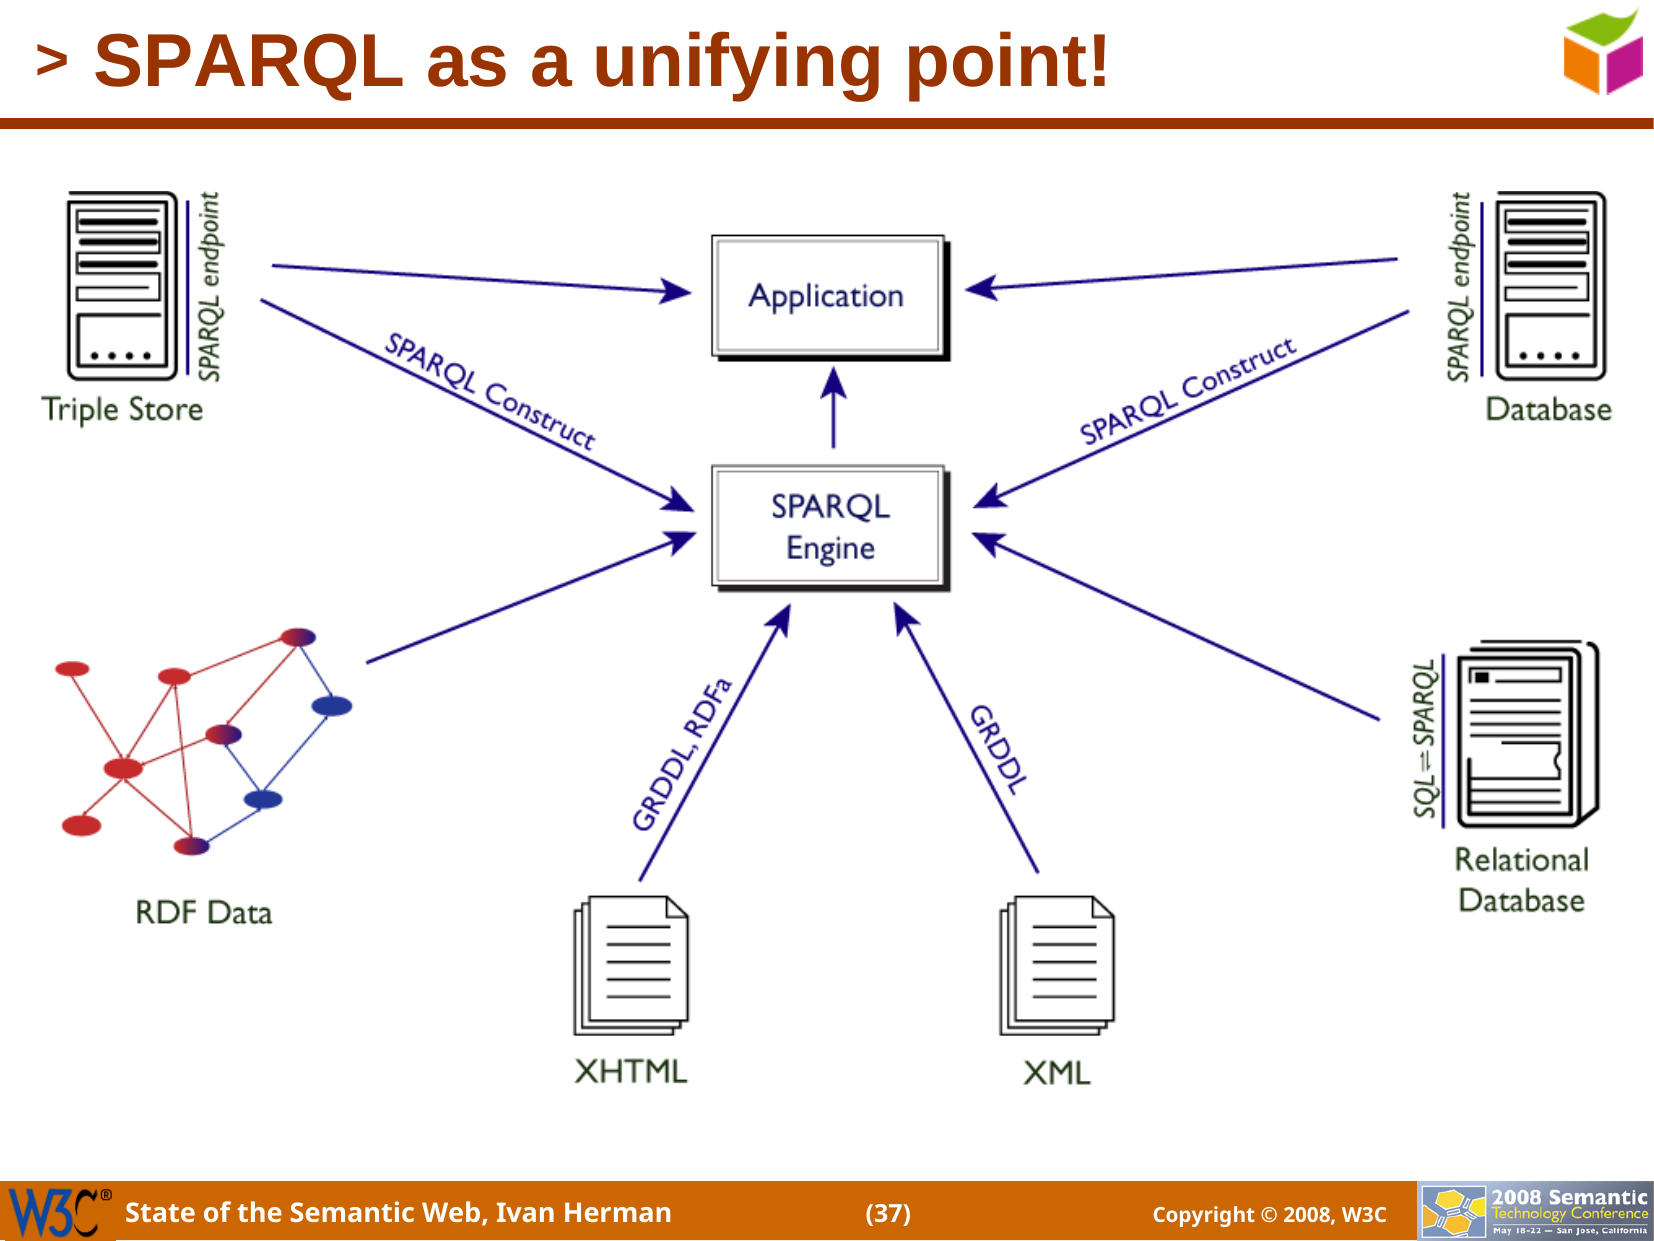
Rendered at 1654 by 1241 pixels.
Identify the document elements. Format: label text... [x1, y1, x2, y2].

picture [1564, 5, 1643, 95]
title SPARQL as a unifying point! [93, 0, 1493, 119]
picture [5, 1186, 116, 1241]
picture [1417, 1181, 1654, 1241]
picture [40, 191, 1614, 1093]
